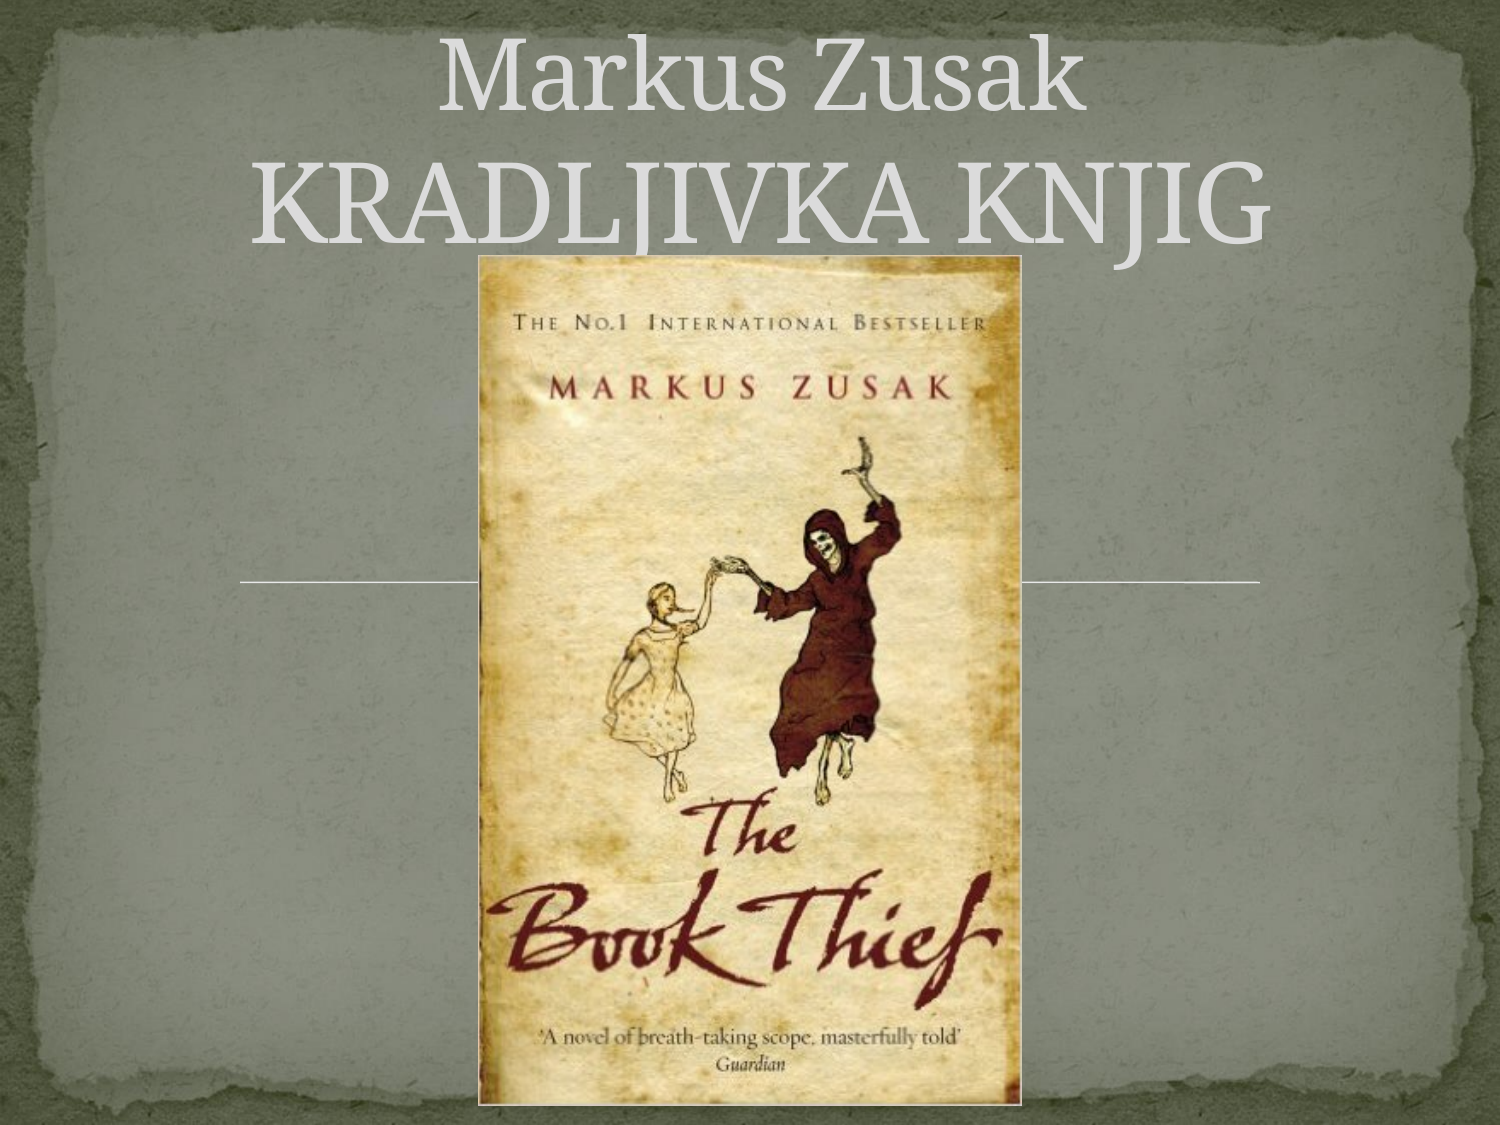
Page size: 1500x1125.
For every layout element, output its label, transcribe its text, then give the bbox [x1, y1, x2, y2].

title Markus Zusak KRADLJIVKA KNJIG [79, 0, 1443, 274]
picture [0, 0, 1500, 1125]
